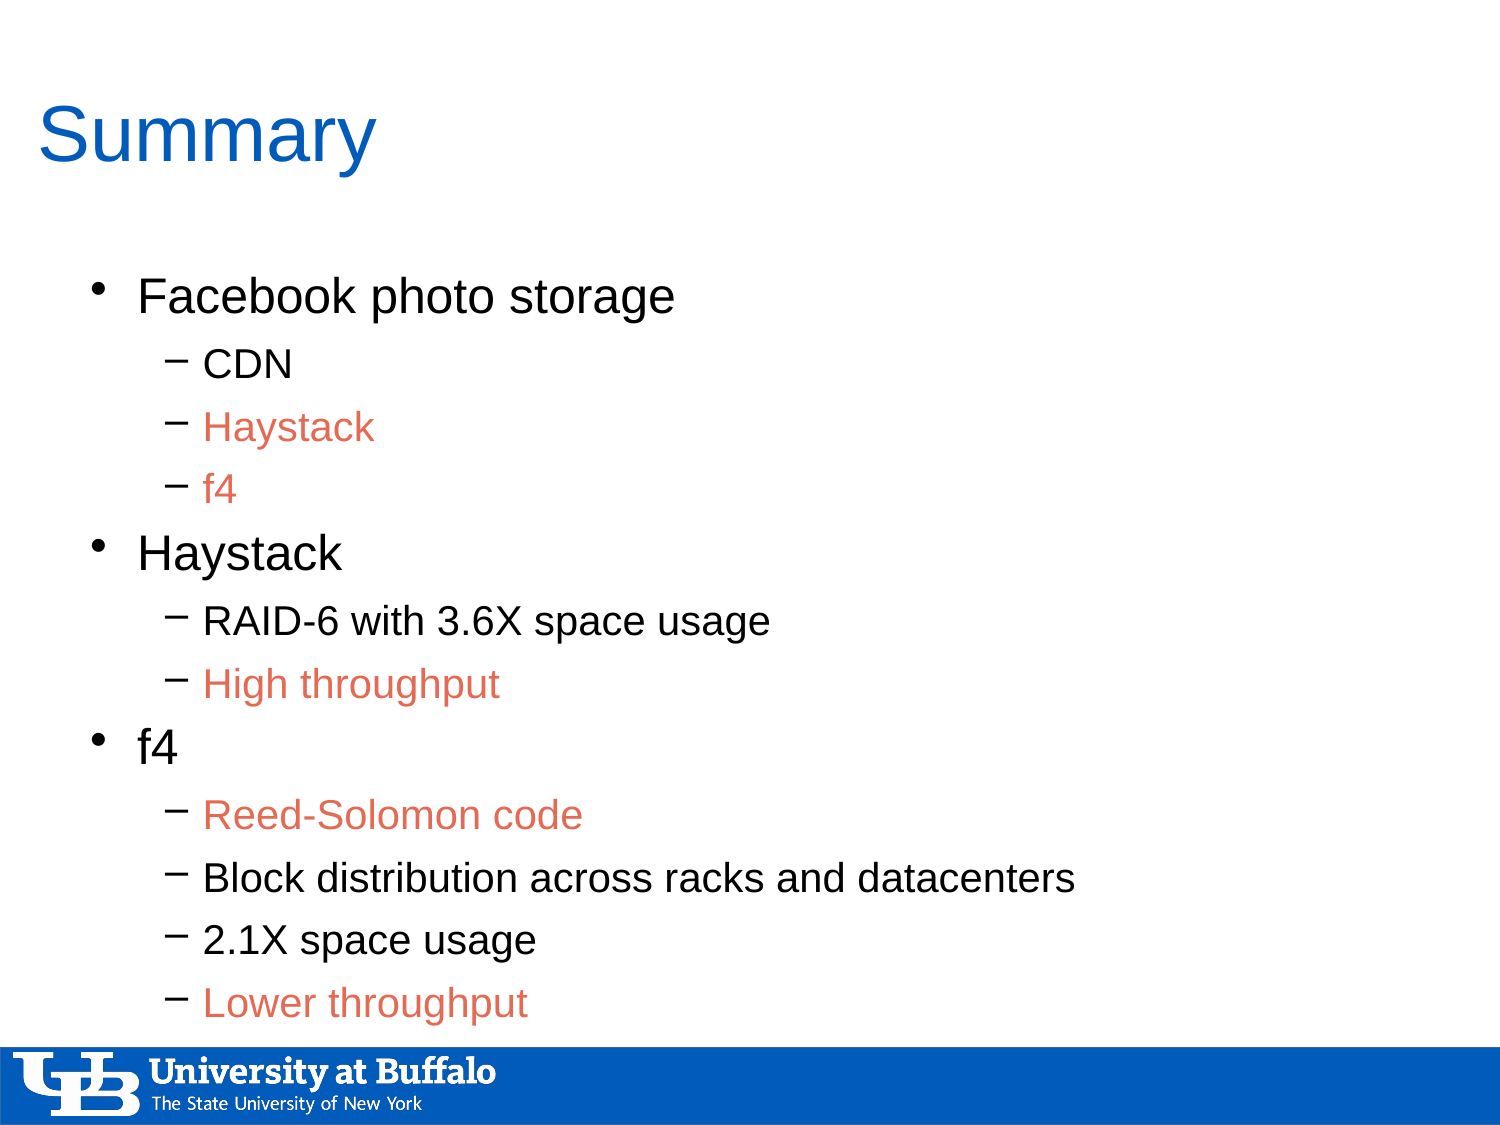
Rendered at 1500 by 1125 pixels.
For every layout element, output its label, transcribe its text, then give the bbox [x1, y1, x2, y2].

picture [13, 1052, 496, 1116]
title Summary [37, 95, 1388, 173]
list Facebook photo storage CDN Haystack f4 Haystack RAID-6 with 3.6X space usage High throughput f4 Reed-Solomon code Block distribution across racks and datacenters 2.1X space usage Lower throughput [75, 263, 1425, 916]
